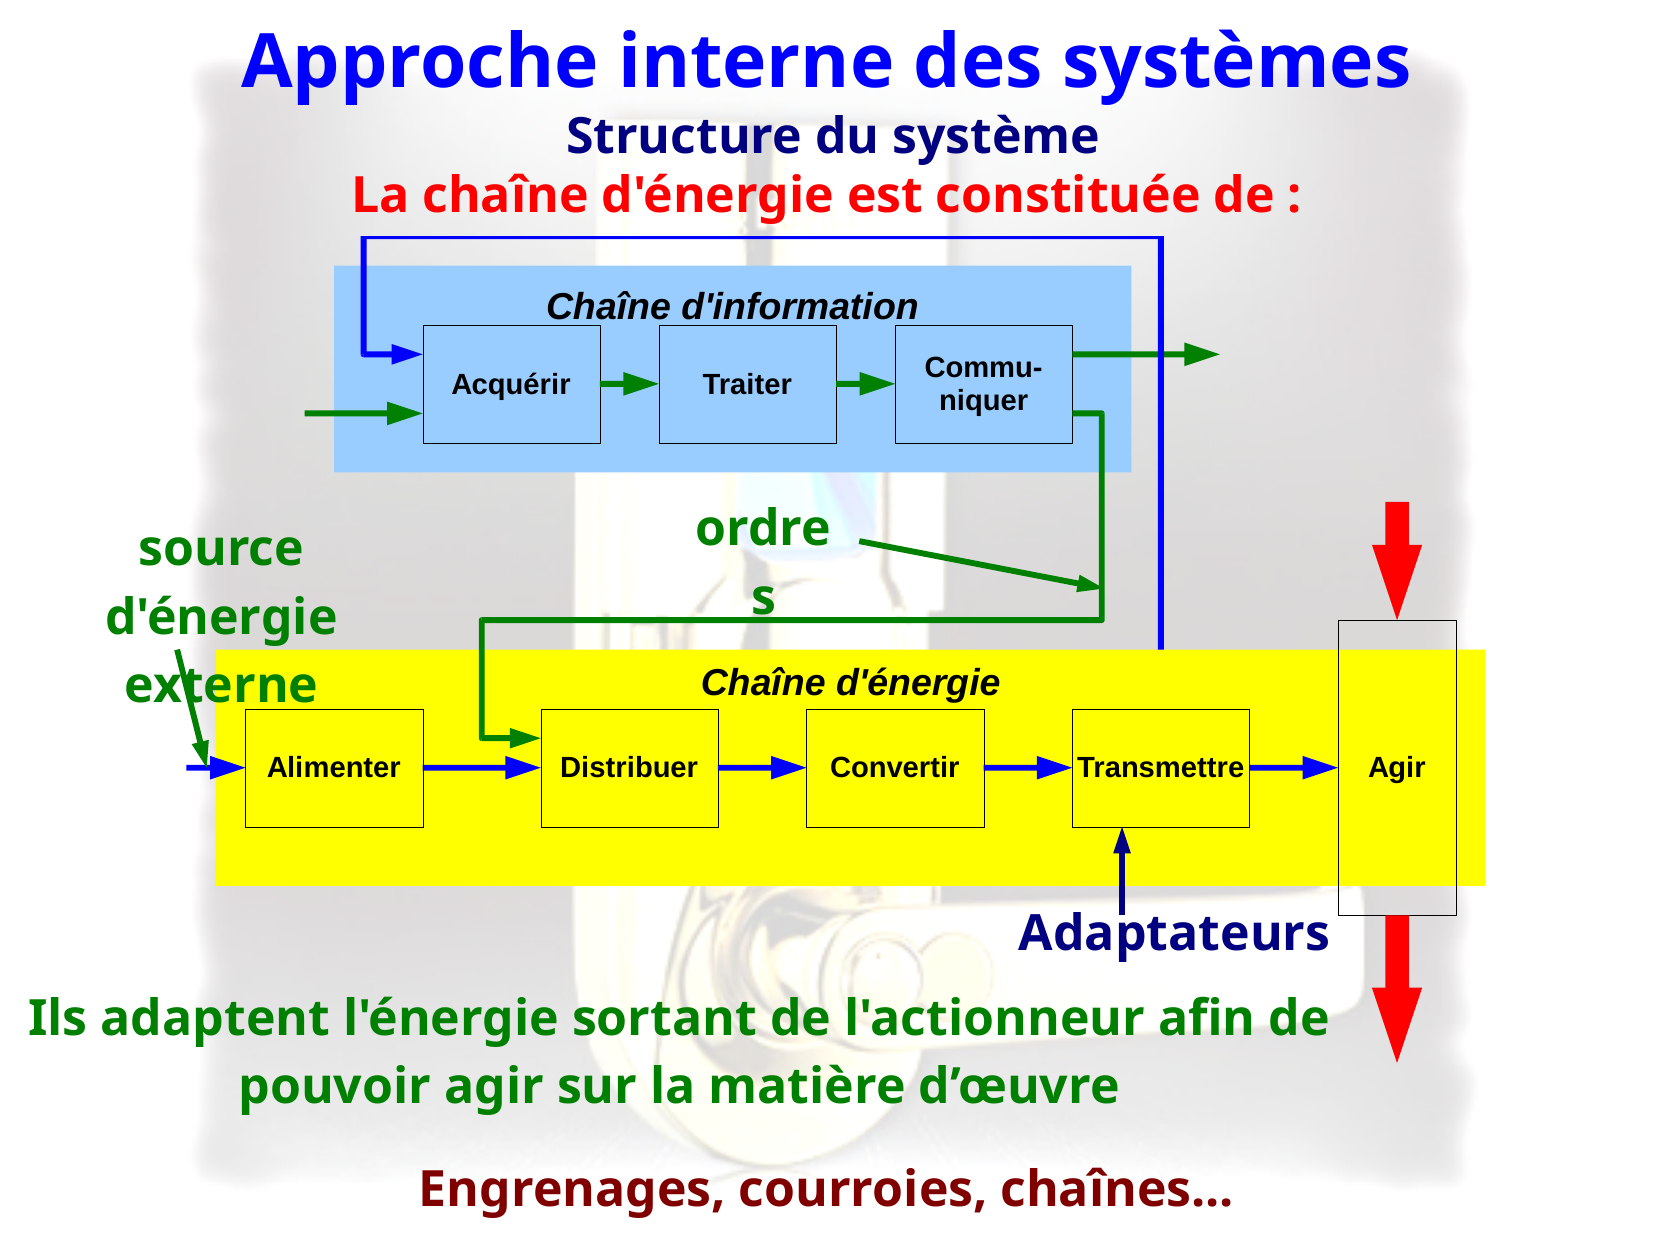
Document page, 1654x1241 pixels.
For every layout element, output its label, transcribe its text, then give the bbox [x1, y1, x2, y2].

text_box Structure du système [0, 93, 1654, 151]
text_box La chaîne d'énergie est constituée de : [0, 151, 1654, 237]
text_box ordres [667, 482, 860, 573]
text_box Ils adaptent l'énergie sortant de l'actionneur afin de pouvoir agir sur la matière d’œuvre [0, 974, 1359, 1129]
text_box Adaptateurs [1003, 890, 1388, 975]
text_box Engrenages, courroies, chaînes... [0, 1145, 1654, 1230]
chart [186, 237, 1486, 1063]
text_box source d'énergie externe [0, 501, 443, 662]
